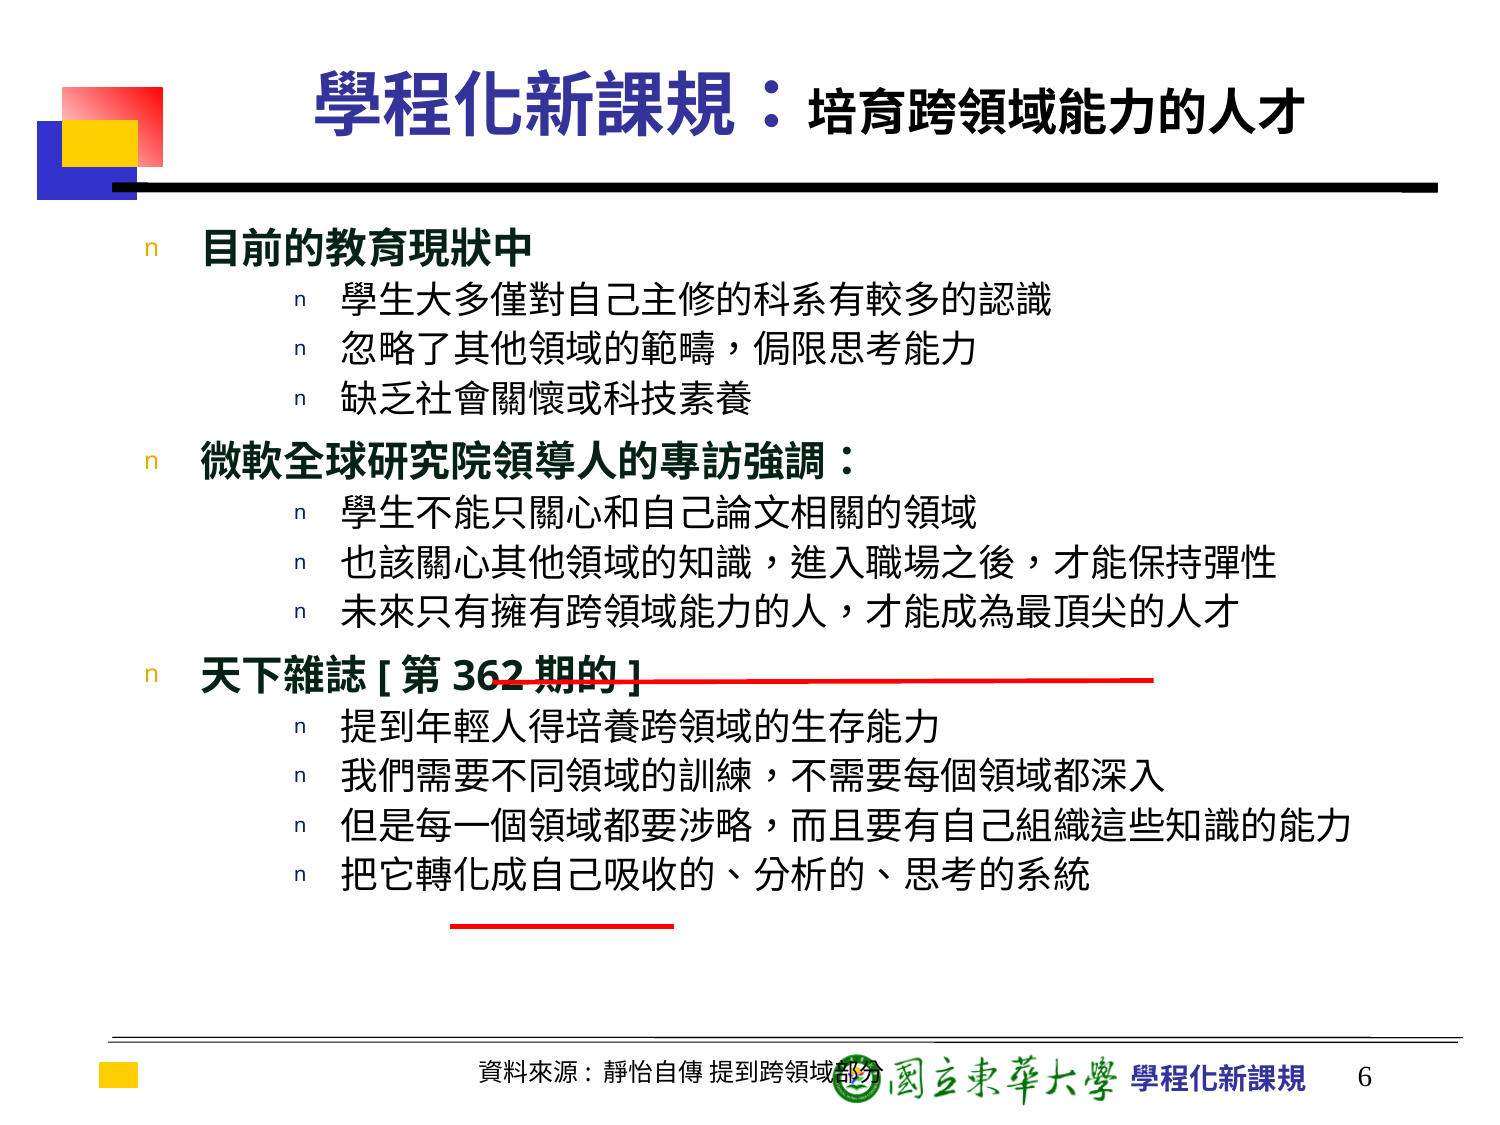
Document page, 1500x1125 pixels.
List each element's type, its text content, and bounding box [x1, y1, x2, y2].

text_box 目前的教育現狀中 學生大多僅對自己主修的科系有較多的認識 忽略了其他領域的範疇，侷限思考能力 缺乏社會關懷或科技素養 微軟全球研究院領導人的專訪強調： 學生不能只關心和自己論文相關的領域 也該關心其他領域的知識，進入職場之後，才能保持彈性 未來只有擁有跨領域能力的人，才能成為最頂尖的人才 天下雜誌[第362期的] 提到年輕人得培養跨領域的生存能力 我們需要不同領域的訓練，不需要每個領域都深入 但是每一個領域都要涉略，而且要有自己組織這些知識的能力 把它轉化成自己吸收的、分析的、思考的系統 [128, 223, 1459, 1026]
text_box 6 [1342, 1050, 1468, 1101]
title 學程化新課規：培育跨領域能力的人才 [212, 39, 1407, 153]
text_box 資料來源: 靜怡自傳 提到跨領域部分 [464, 1049, 905, 1094]
